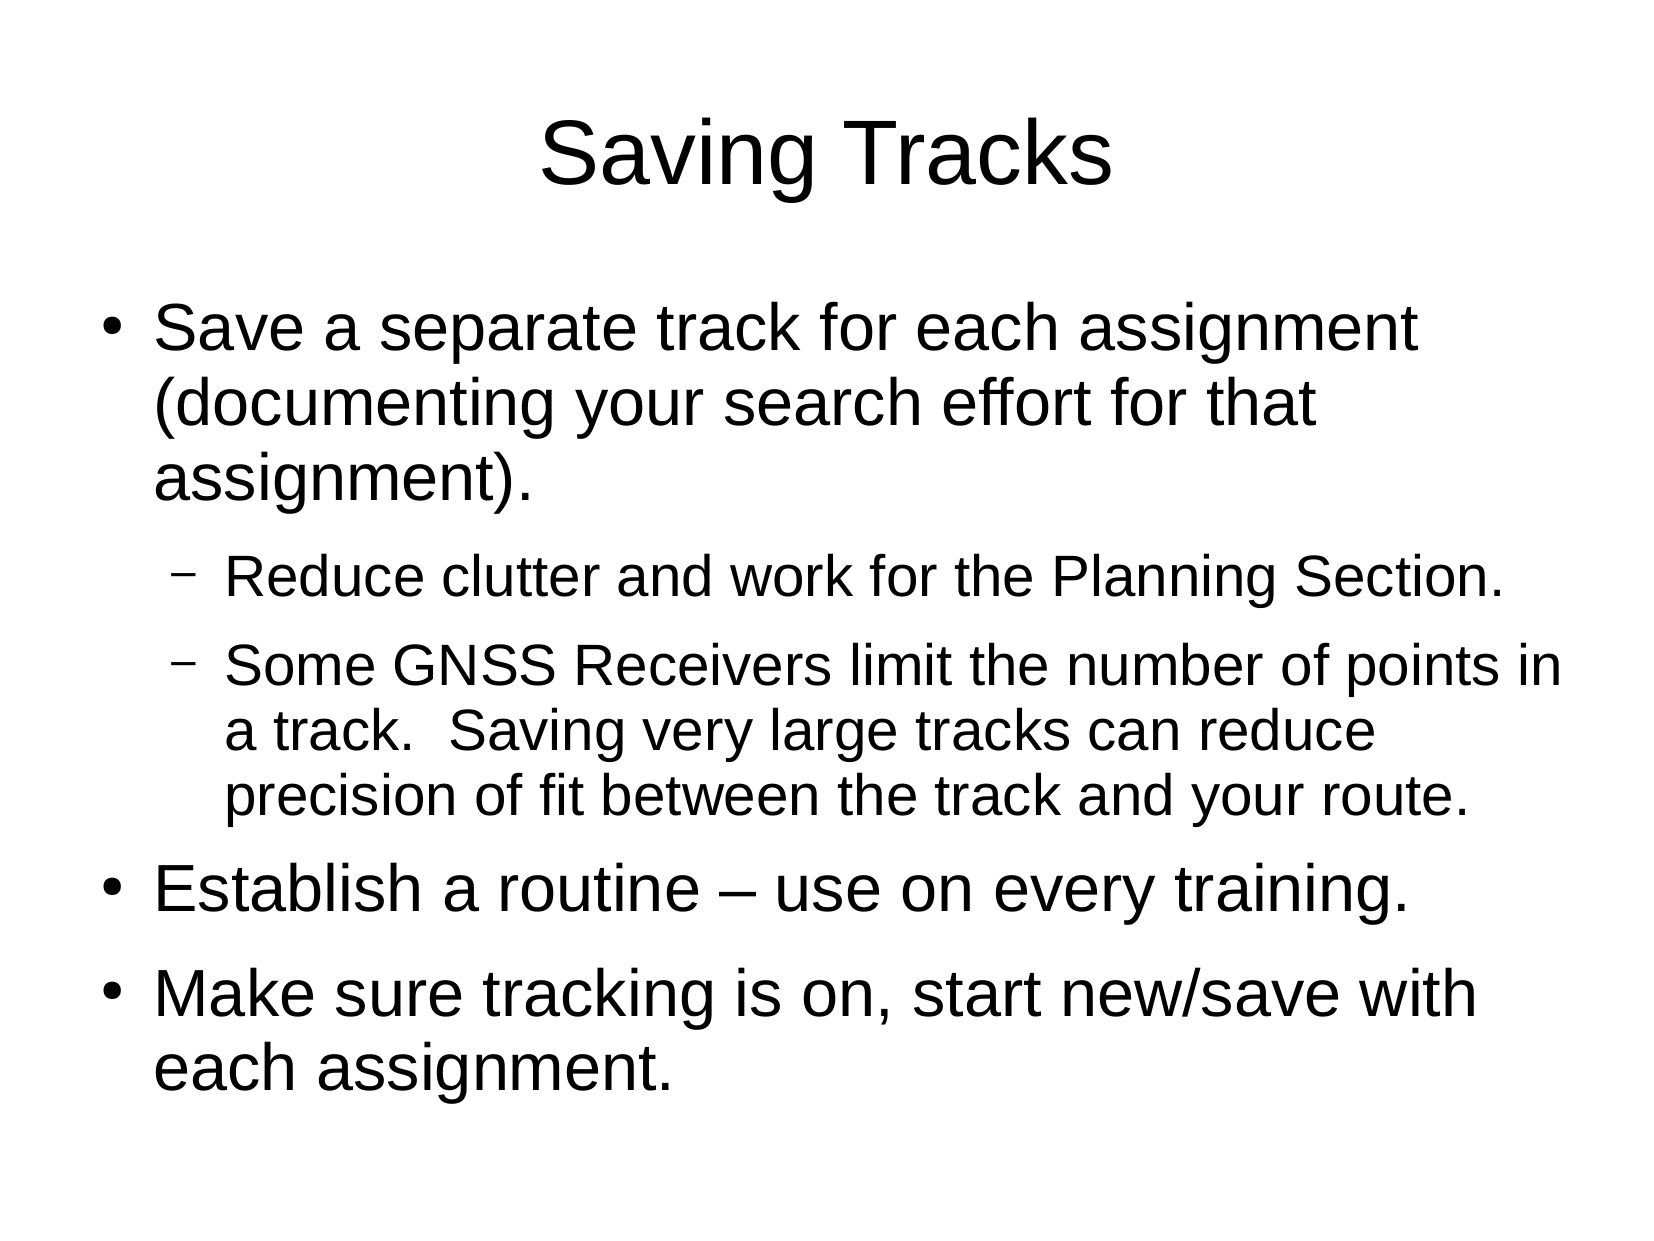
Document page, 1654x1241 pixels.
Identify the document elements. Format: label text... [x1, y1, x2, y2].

list Save a separate track for each assignment (documenting your search effort for that assignment). Reduce clutter and work for the Planning Section. Some GNSS Receivers limit the number of points in a track. Saving very large tracks can reduce precision of fit between the track and your route. Establish a routine – use on every training. Make sure tracking is on, start new/save with each assignment. [82, 290, 1571, 1195]
title Saving Tracks [82, 49, 1571, 257]
